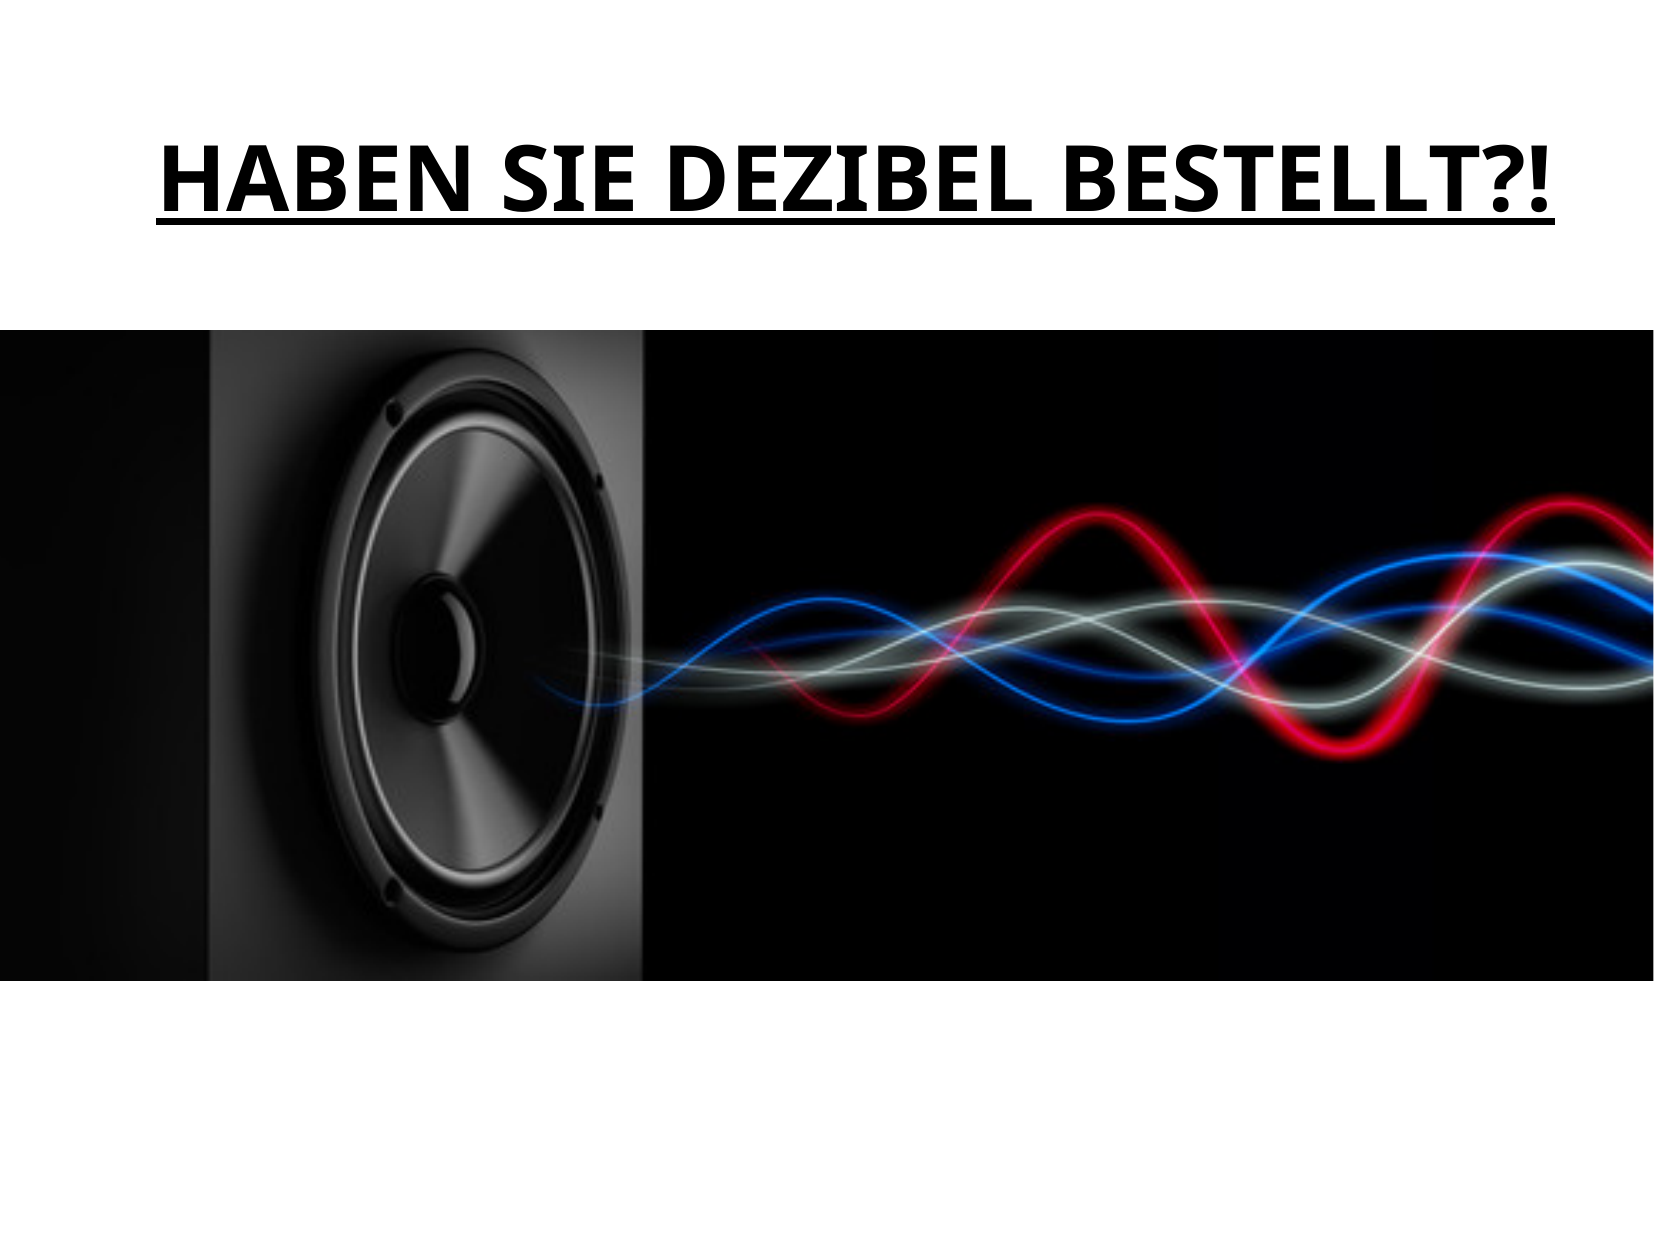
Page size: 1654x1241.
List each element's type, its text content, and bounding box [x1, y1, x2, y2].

picture [0, 330, 1654, 981]
text_box HABEN SIE DEZIBEL BESTELLT?! [141, 106, 1511, 213]
